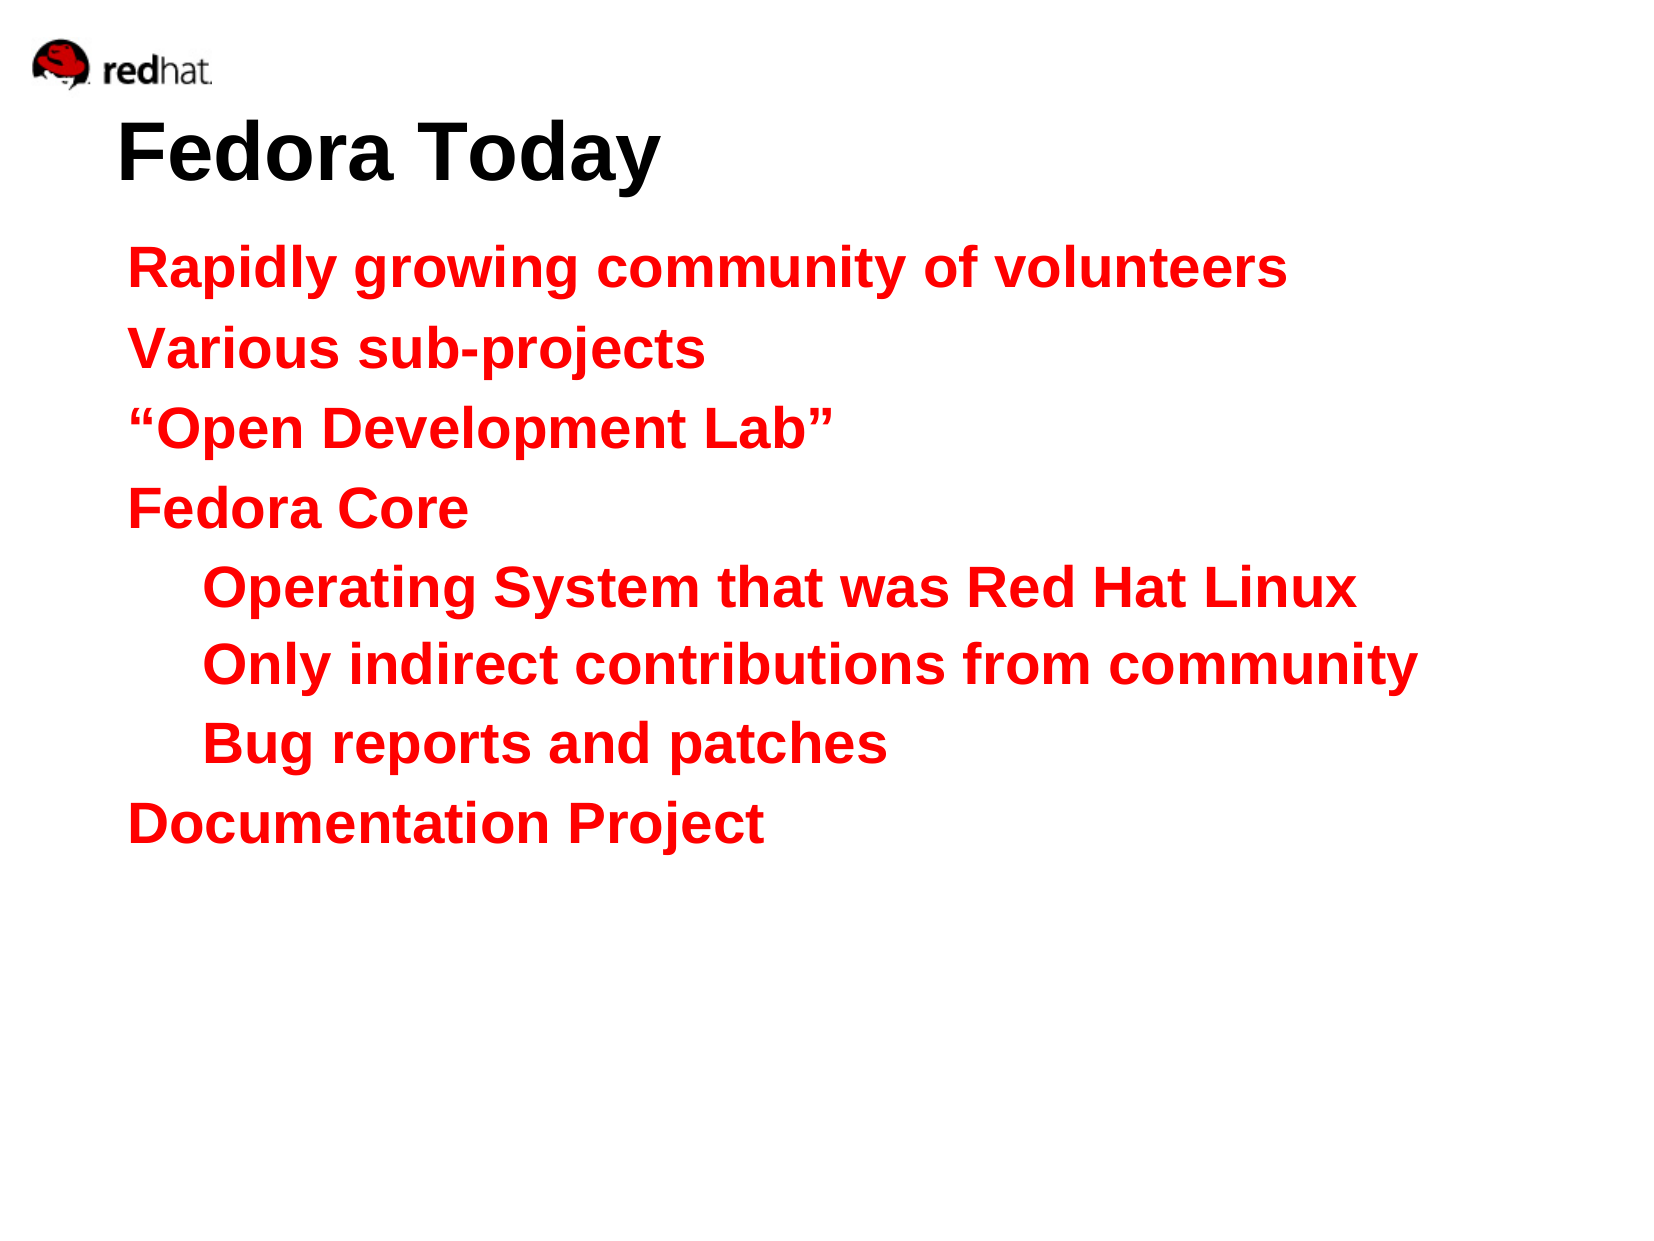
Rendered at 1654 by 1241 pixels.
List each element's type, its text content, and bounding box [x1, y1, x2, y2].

picture [31, 37, 212, 98]
title Fedora Today [116, 88, 1522, 215]
list Rapidly growing community of volunteers Various sub-projects “Open Development Lab” Fedora Core Operating System that was Red Hat Linux Only indirect contributions from community Bug reports and patches Documentation Project [127, 235, 1533, 1103]
